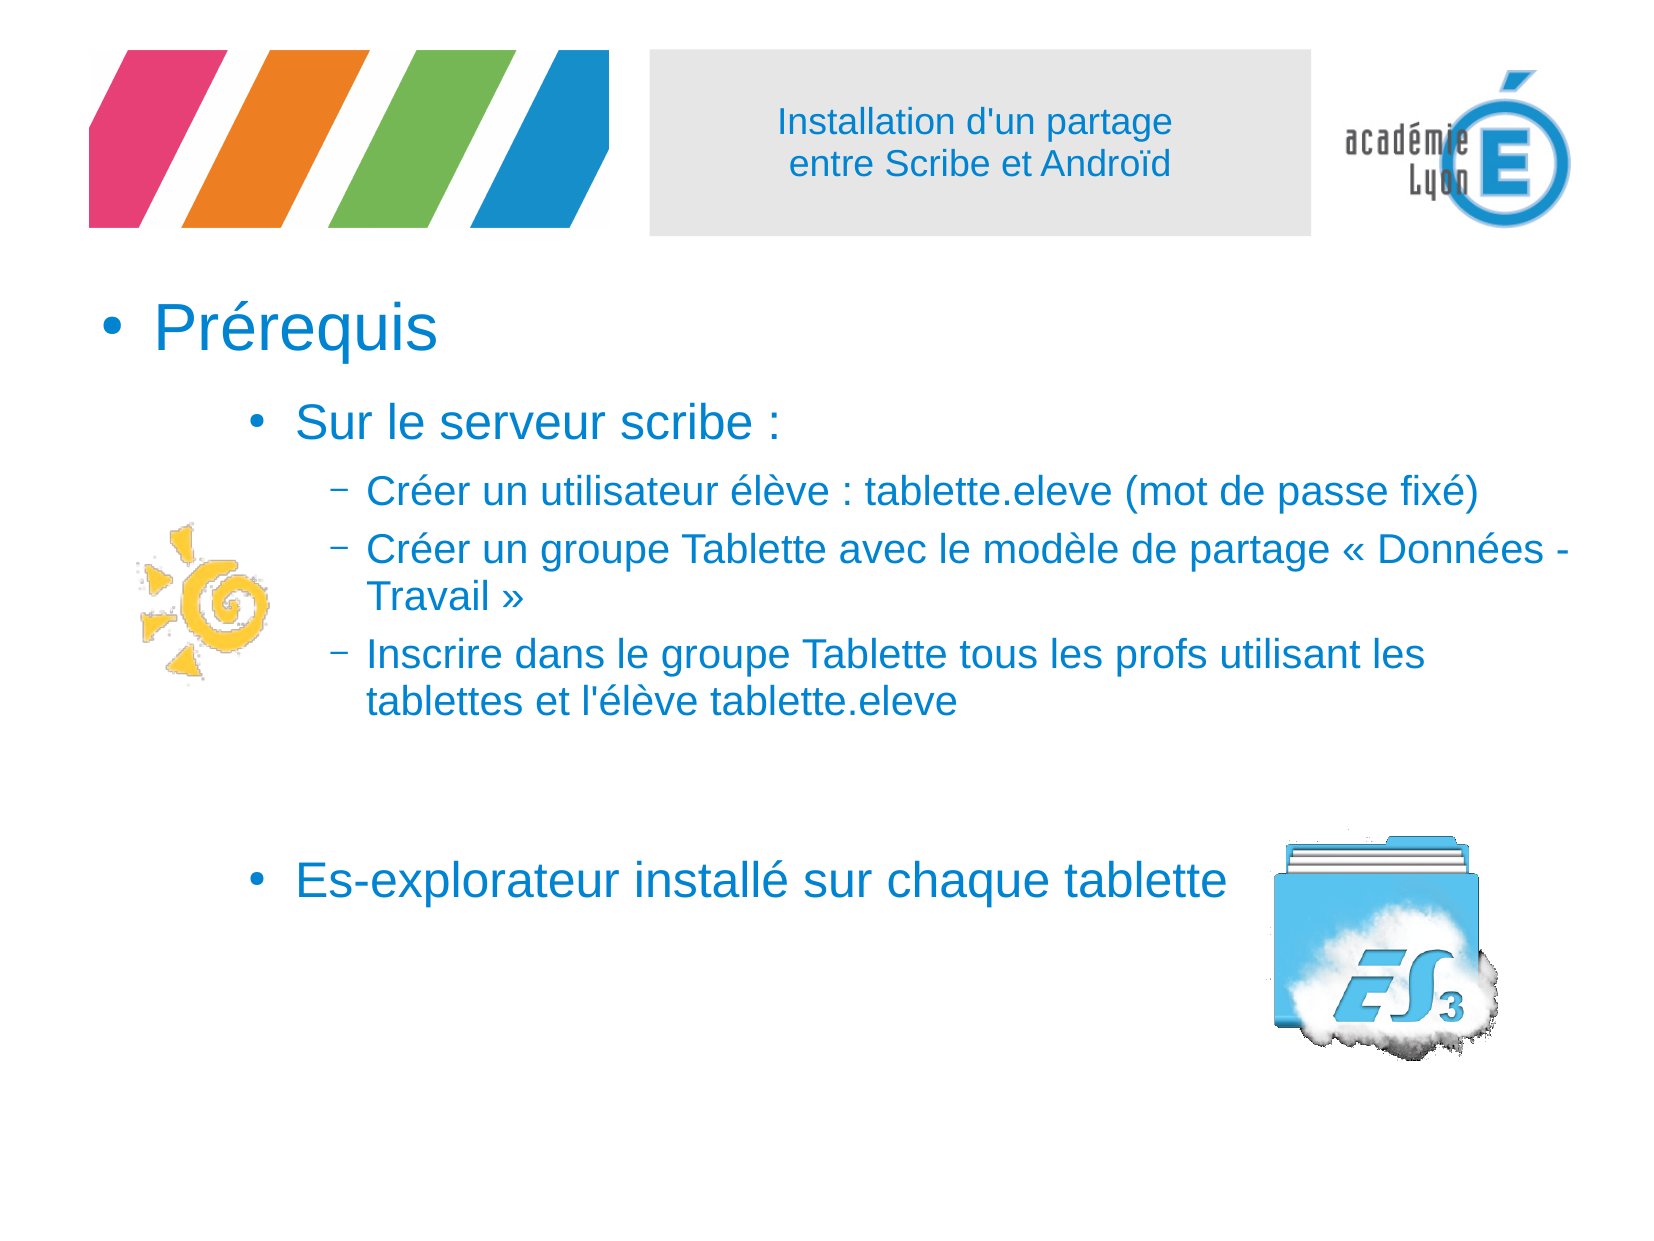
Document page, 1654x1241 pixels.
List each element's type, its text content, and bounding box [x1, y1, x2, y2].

picture [1338, 70, 1571, 233]
title Installation d'un partage entre Scribe et Androïd [649, 49, 1312, 237]
picture [89, 50, 609, 228]
list Prérequis Sur le serveur scribe : Créer un utilisateur élève : tablette.eleve (mot de passe fixé) Créer un groupe Tablette avec le modèle de partage « Données - Travail » Inscrire dans le groupe Tablette tous les profs utilisant les tablettes et l'élève tablette.eleve Es-explorateur installé sur chaque tablette [82, 290, 1571, 1010]
picture [129, 519, 276, 691]
picture [1263, 826, 1501, 1063]
